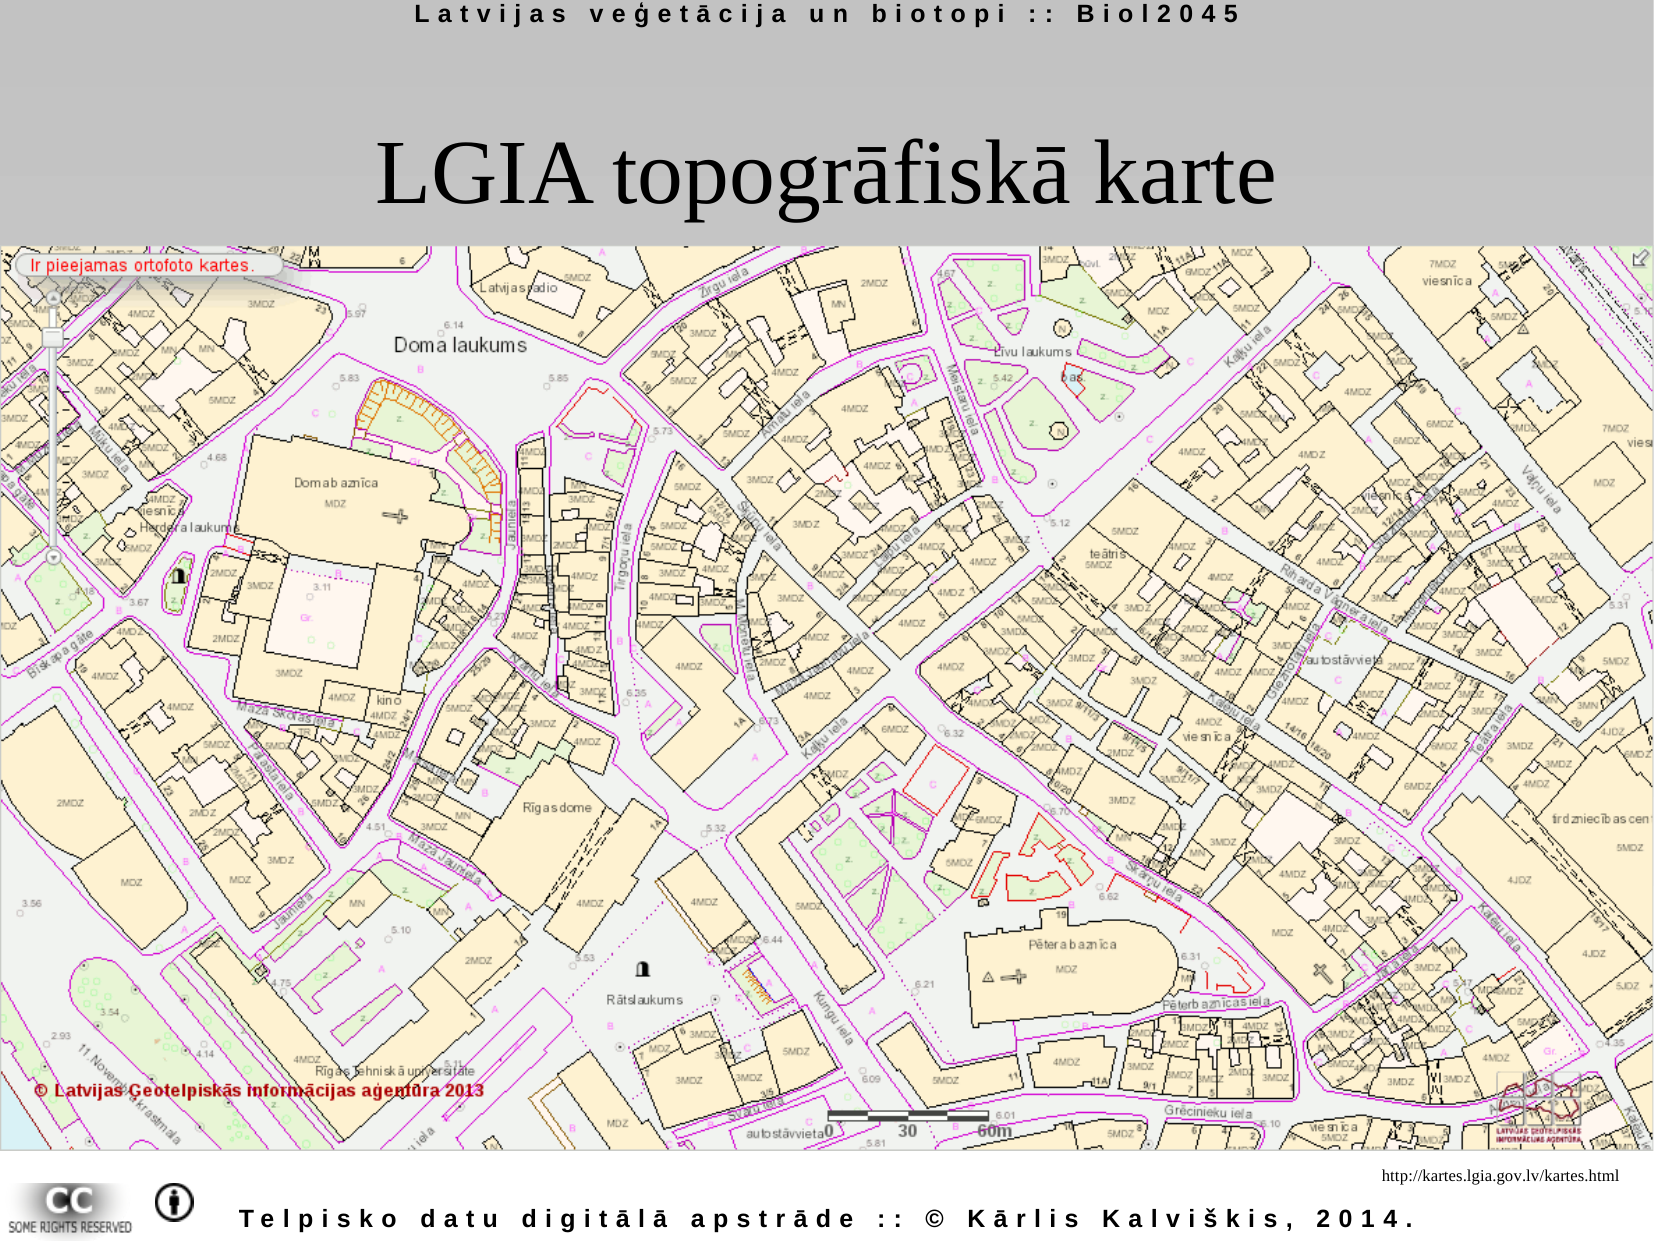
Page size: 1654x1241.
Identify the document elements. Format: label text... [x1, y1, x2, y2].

title LGIA topogrāfiskā karte [29, 49, 1625, 245]
text_box http://kartes.lgia.gov.lv/kartes.html [1384, 1166, 1621, 1186]
picture [0, 0, 1654, 1241]
